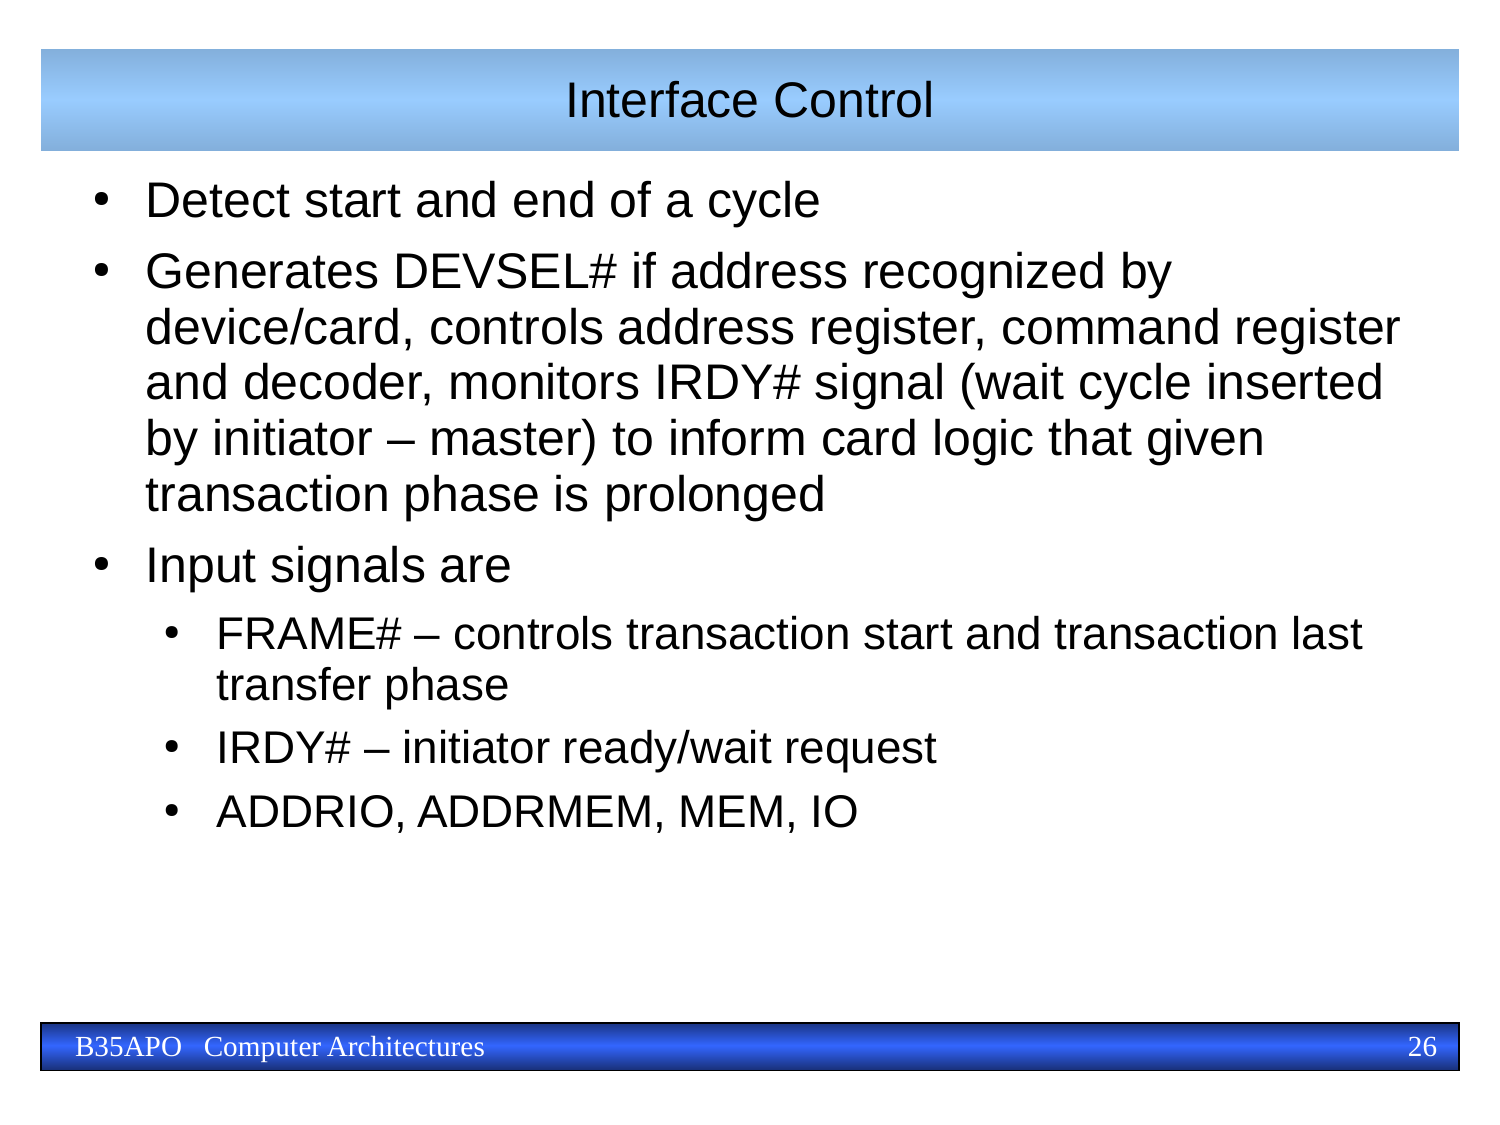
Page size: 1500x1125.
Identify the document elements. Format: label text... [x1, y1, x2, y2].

title Interface Control [41, 49, 1459, 151]
list Detect start and end of a cycle Generates DEVSEL# if address recognized by device/card, controls address register, command register and decoder, monitors IRDY# signal (wait cycle inserted by initiator – master) to inform card logic that given transaction phase is prolonged Input signals are FRAME# – controls transaction start and transaction last transfer phase IRDY# – initiator ready/wait request ADDRIO, ADDRMEM, MEM, IO [75, 172, 1426, 976]
